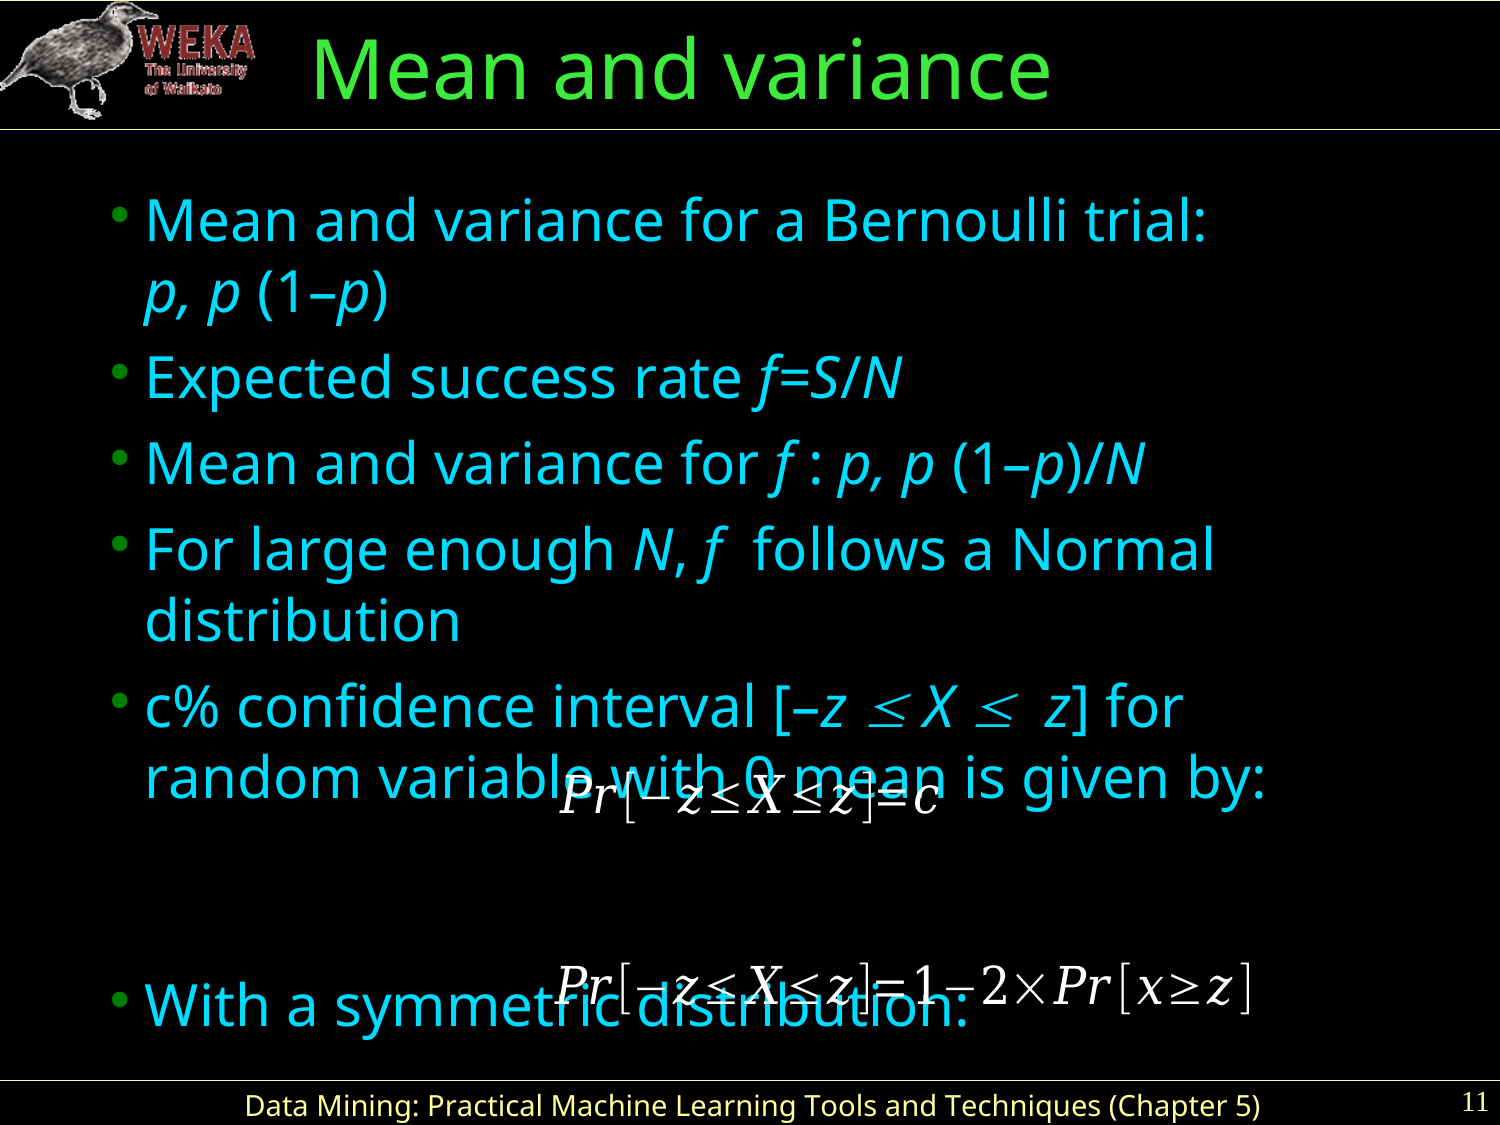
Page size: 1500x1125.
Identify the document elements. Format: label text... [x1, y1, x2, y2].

picture [0, 1, 266, 129]
text_box Mean and variance for a Bernoulli trial: p, p (1–p) Expected success rate f=S/N Mean and variance for f : p, p (1–p)/N For large enough N, f follows a Normal distribution c% confidence interval [–z  X  z] for random variable with 0 mean is given by: With a symmetric distribution: [59, 177, 1359, 984]
chart [547, 956, 1259, 1018]
title Mean and variance [295, 0, 1500, 148]
chart [552, 765, 945, 827]
